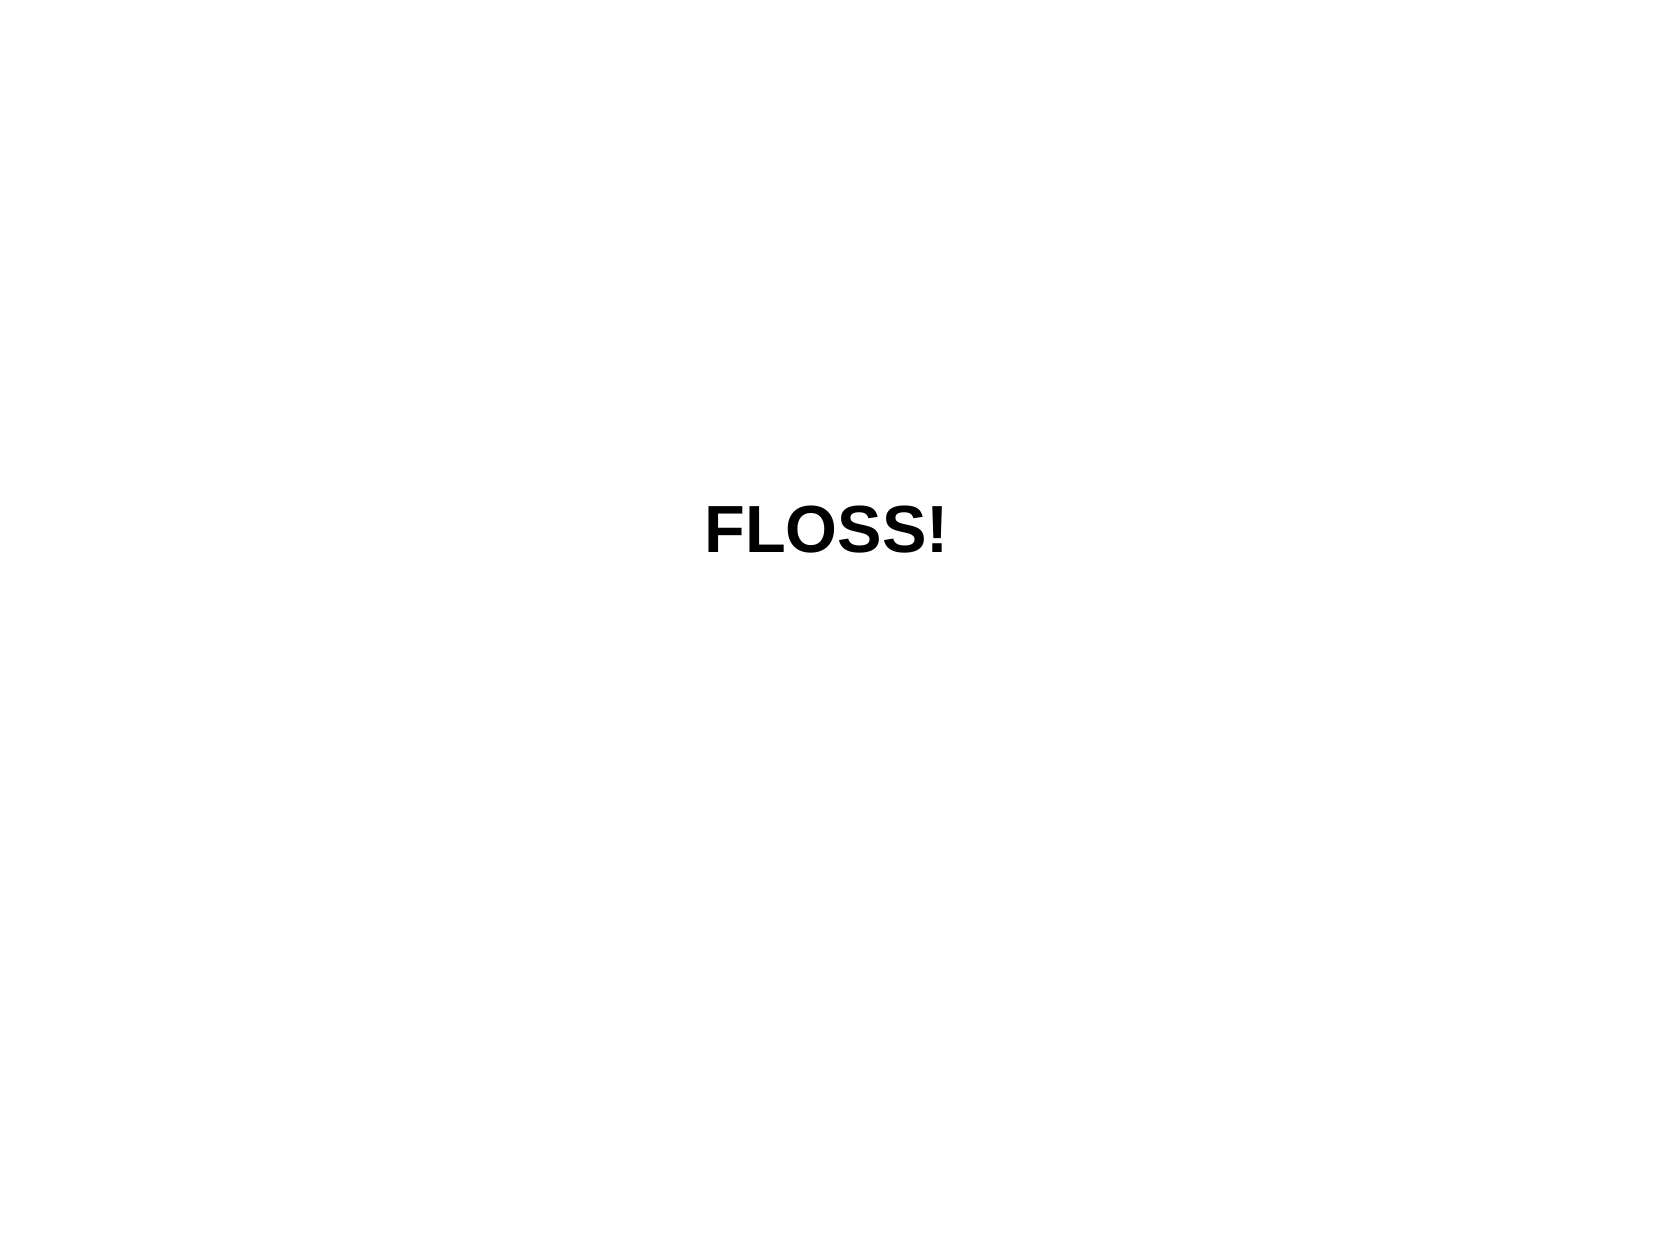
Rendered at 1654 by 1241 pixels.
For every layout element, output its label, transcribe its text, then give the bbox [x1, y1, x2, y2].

subtitle FLOSS! [82, 49, 1571, 1010]
